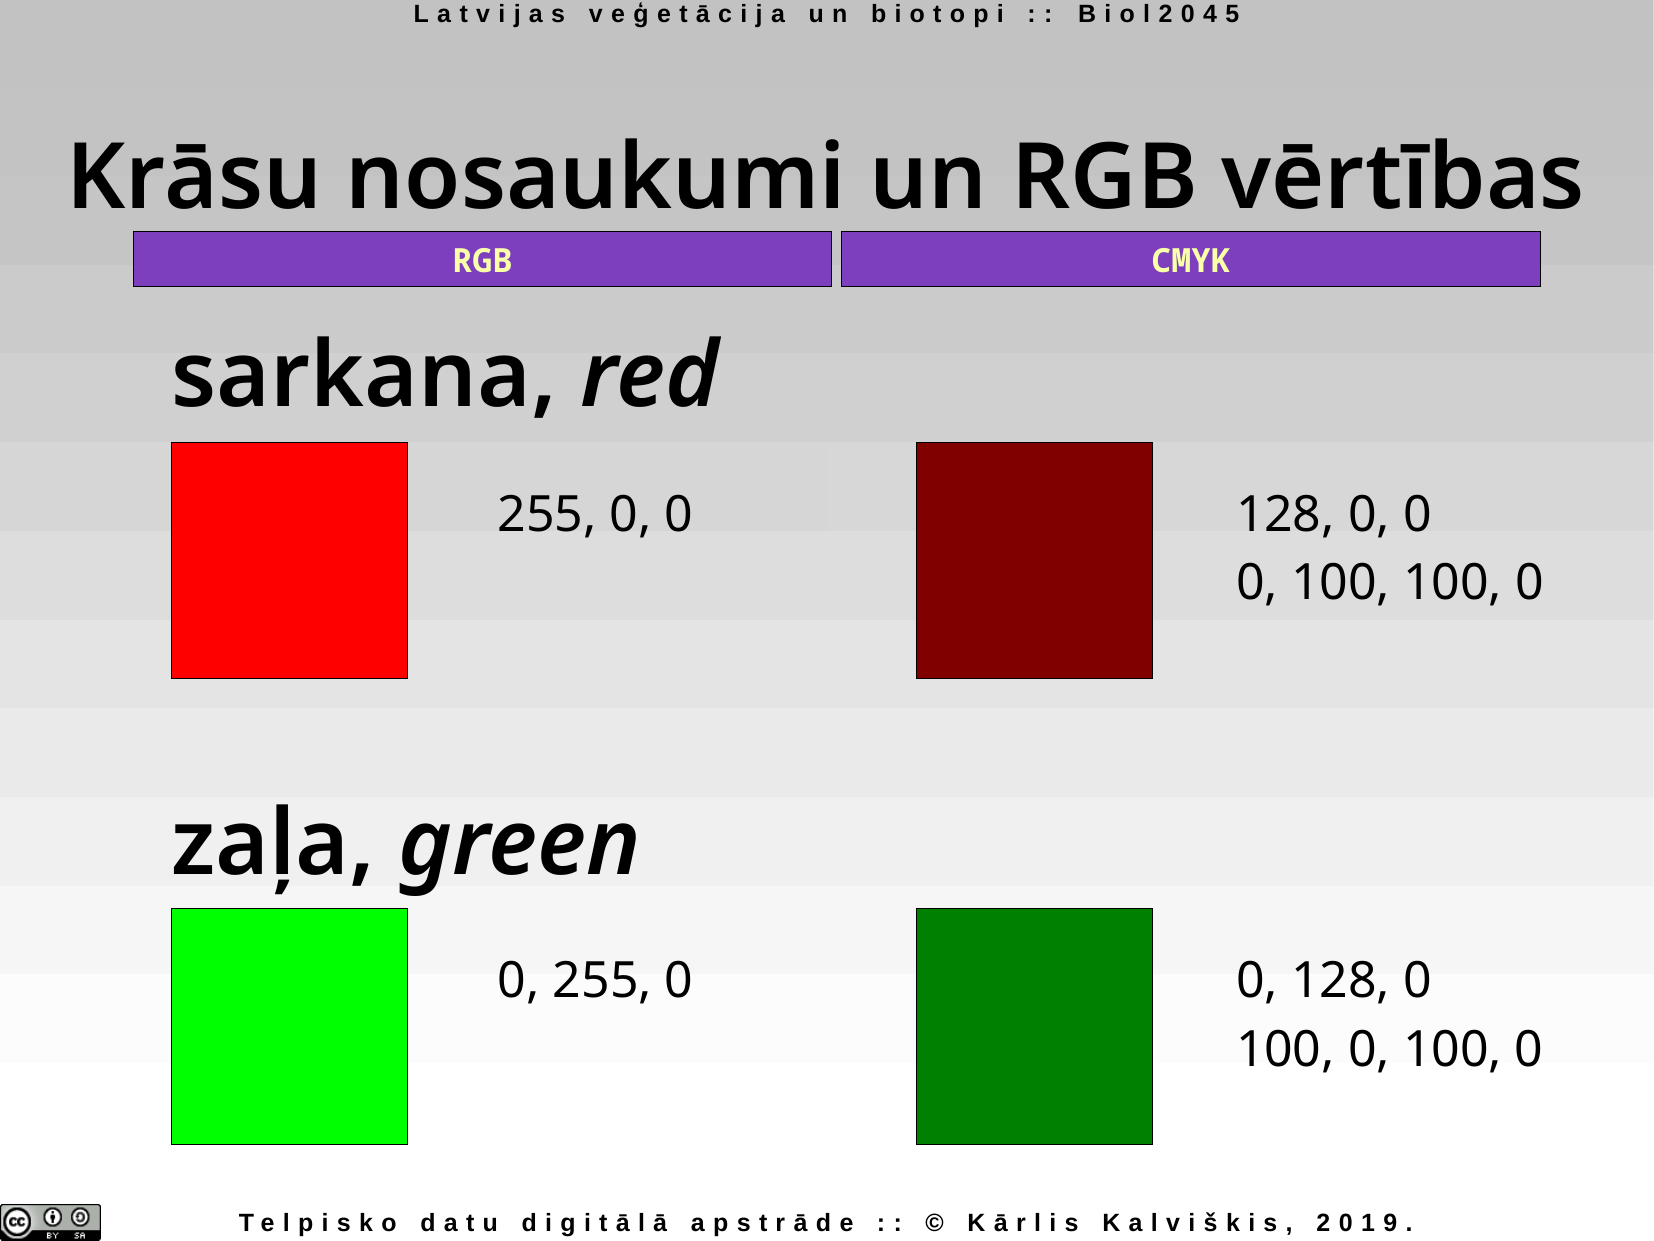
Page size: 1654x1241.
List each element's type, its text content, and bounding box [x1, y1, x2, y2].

text_box [171, 442, 408, 679]
title Krāsu nosaukumi un RGB vērtības [29, 49, 1625, 296]
text_box sarkana, red [171, 308, 702, 411]
text_box zaļa, green [171, 776, 621, 878]
text_box [916, 442, 1153, 679]
text_box [916, 908, 1153, 1145]
picture [0, 0, 1654, 1241]
text_box 128, 0, 0 0, 100, 100, 0 [1236, 477, 1528, 598]
text_box 0, 255, 0 [497, 944, 679, 1000]
text_box CMYK [841, 231, 1541, 287]
text_box 255, 0, 0 [497, 477, 679, 533]
text_box RGB [133, 231, 832, 287]
text_box 0, 128, 0 100, 0, 100, 0 [1236, 944, 1528, 1064]
text_box [171, 908, 408, 1145]
